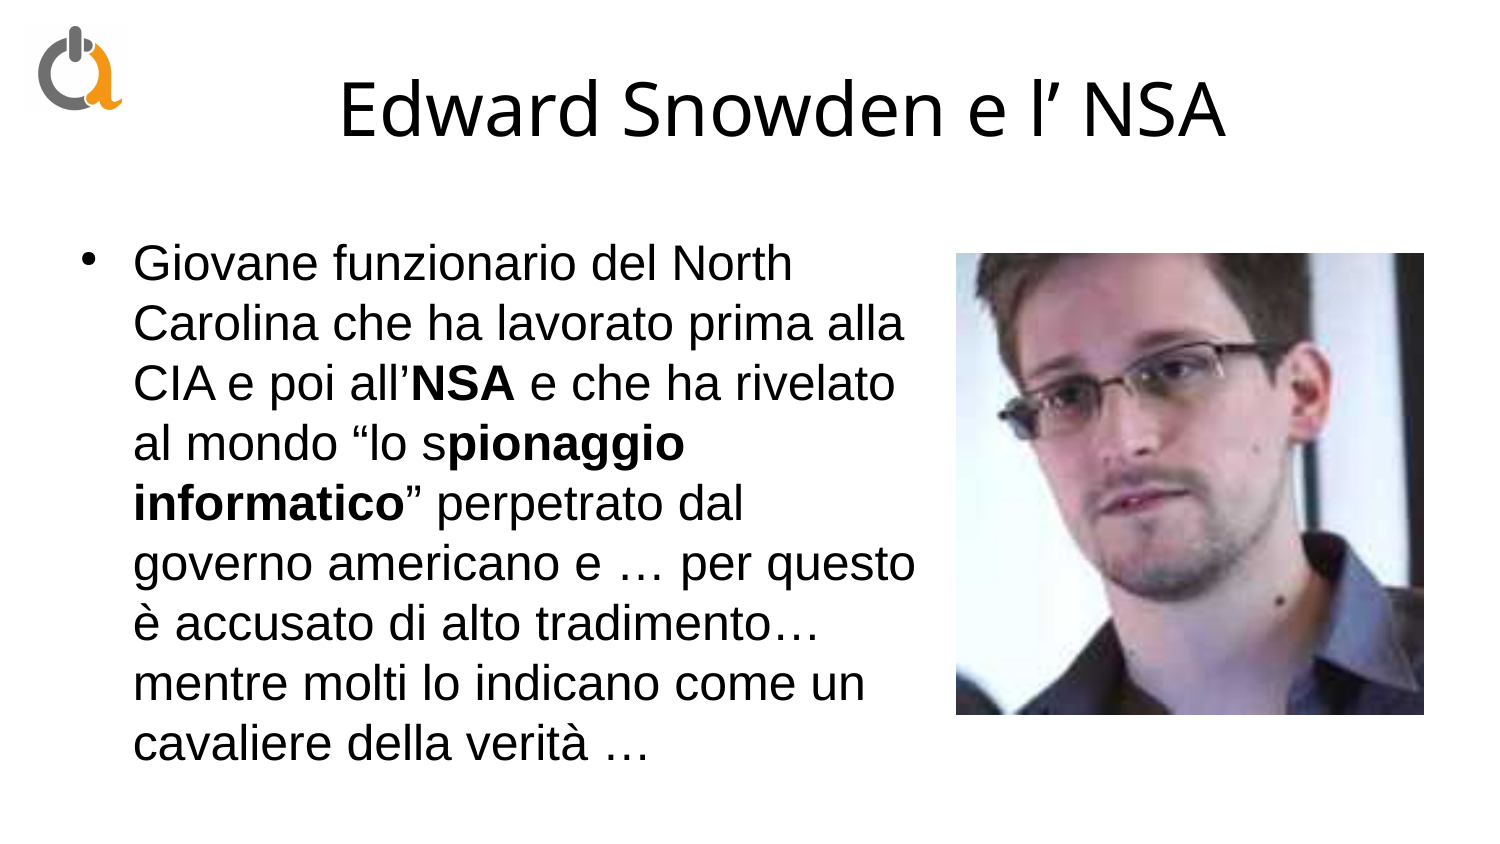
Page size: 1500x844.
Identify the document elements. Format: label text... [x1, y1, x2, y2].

picture [956, 253, 1424, 715]
title Edward Snowden e l’ NSA [287, 36, 1347, 178]
picture [23, 23, 129, 116]
list Giovane funzionario del North Carolina che ha lavorato prima alla CIA e poi all’NSA e che ha rivelato al mondo “lo spionaggio informatico” perpetrato dal governo americano e … per questo è accusato di alto tradimento… mentre molti lo indicano come un cavaliere della verità … [47, 222, 934, 780]
